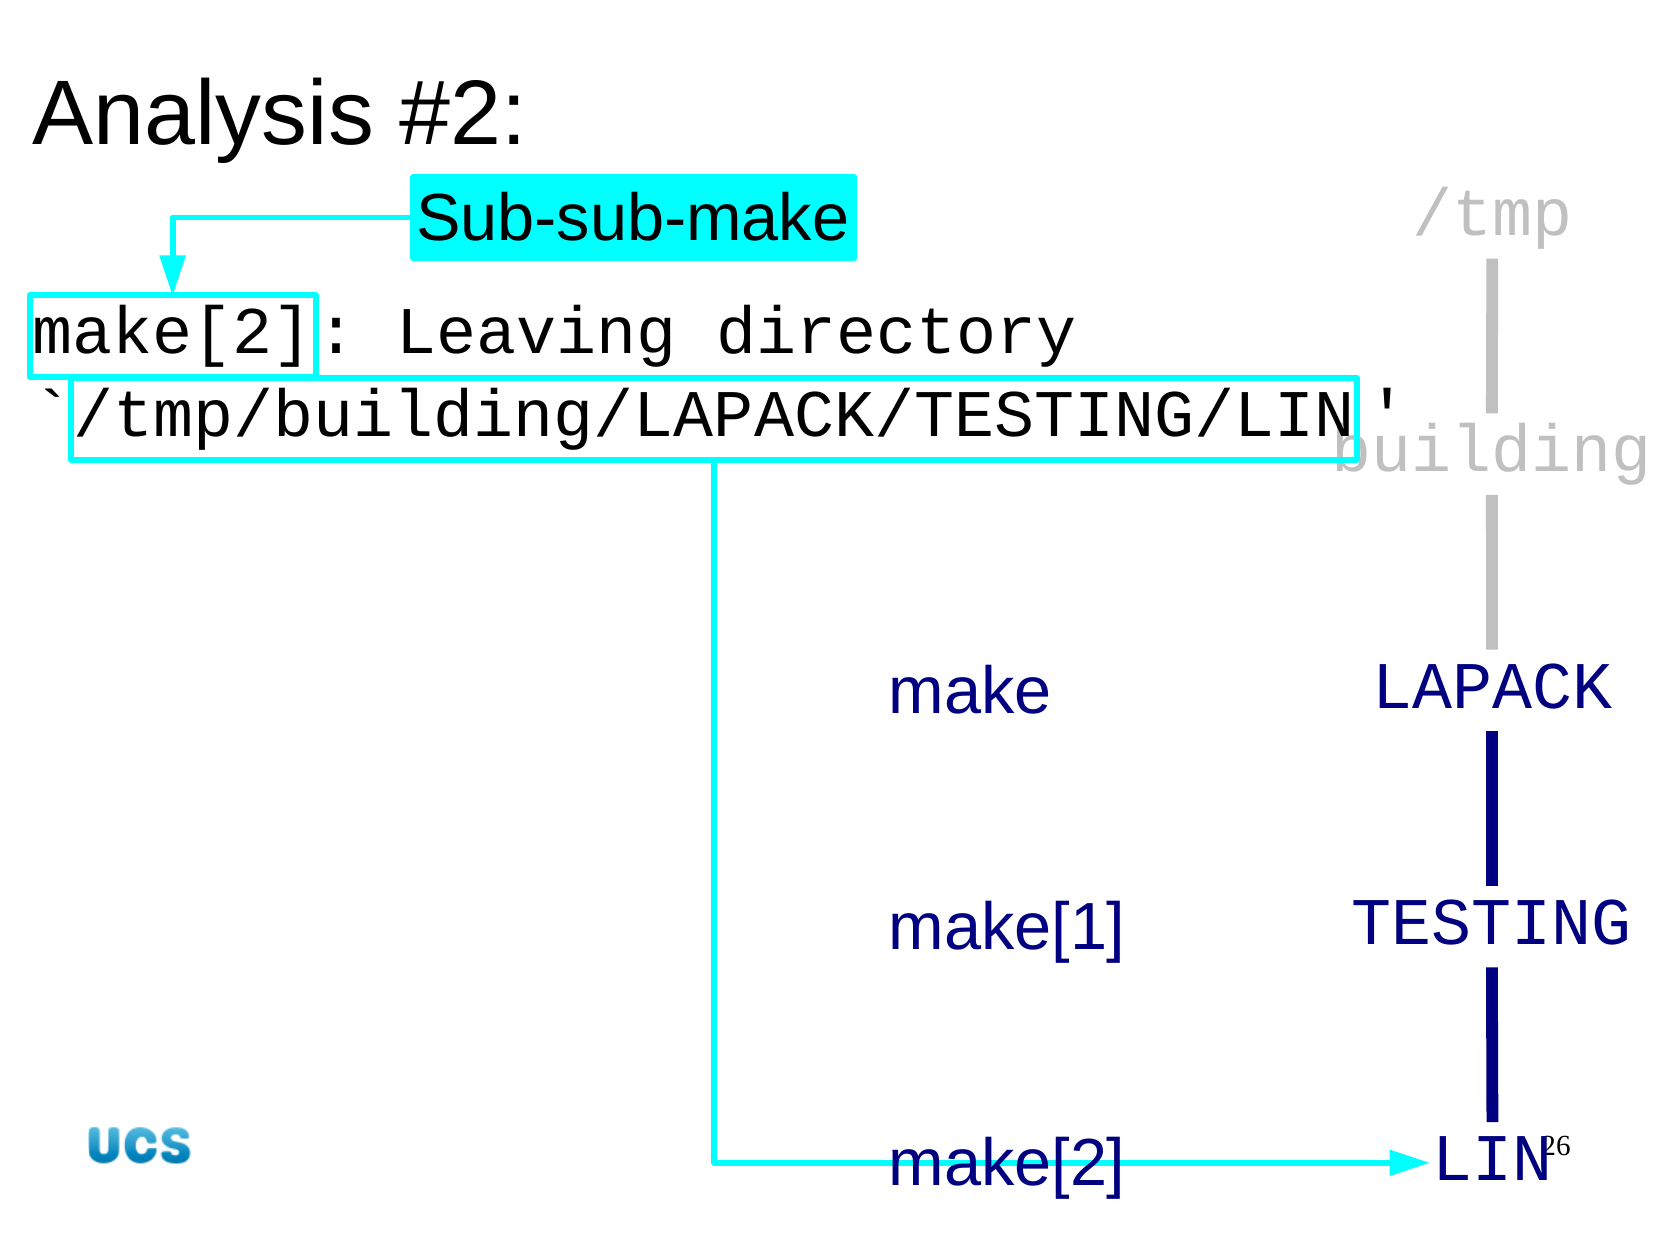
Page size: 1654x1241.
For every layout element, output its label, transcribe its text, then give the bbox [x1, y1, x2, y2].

text_box LAPACK [1369, 649, 1616, 732]
text_box ' [1364, 378, 1411, 460]
text_box make[2] [885, 1122, 1130, 1203]
text_box /tmp [1409, 177, 1576, 259]
text_box make[2] [29, 295, 313, 377]
text_box make [885, 649, 1056, 731]
text_box Sub-sub-make [413, 177, 855, 258]
text_box : Leaving directory [313, 295, 1080, 377]
text_box Analysis #2: [29, 59, 531, 168]
text_box ` [29, 378, 68, 460]
text_box make[1] [885, 885, 1130, 967]
text_box building [1328, 413, 1654, 495]
text_box LIN [1429, 1122, 1556, 1204]
text_box TESTING [1348, 885, 1635, 968]
text_box /tmp/building/LAPACK/TESTING/LIN [71, 378, 1358, 460]
picture [88, 1126, 191, 1165]
